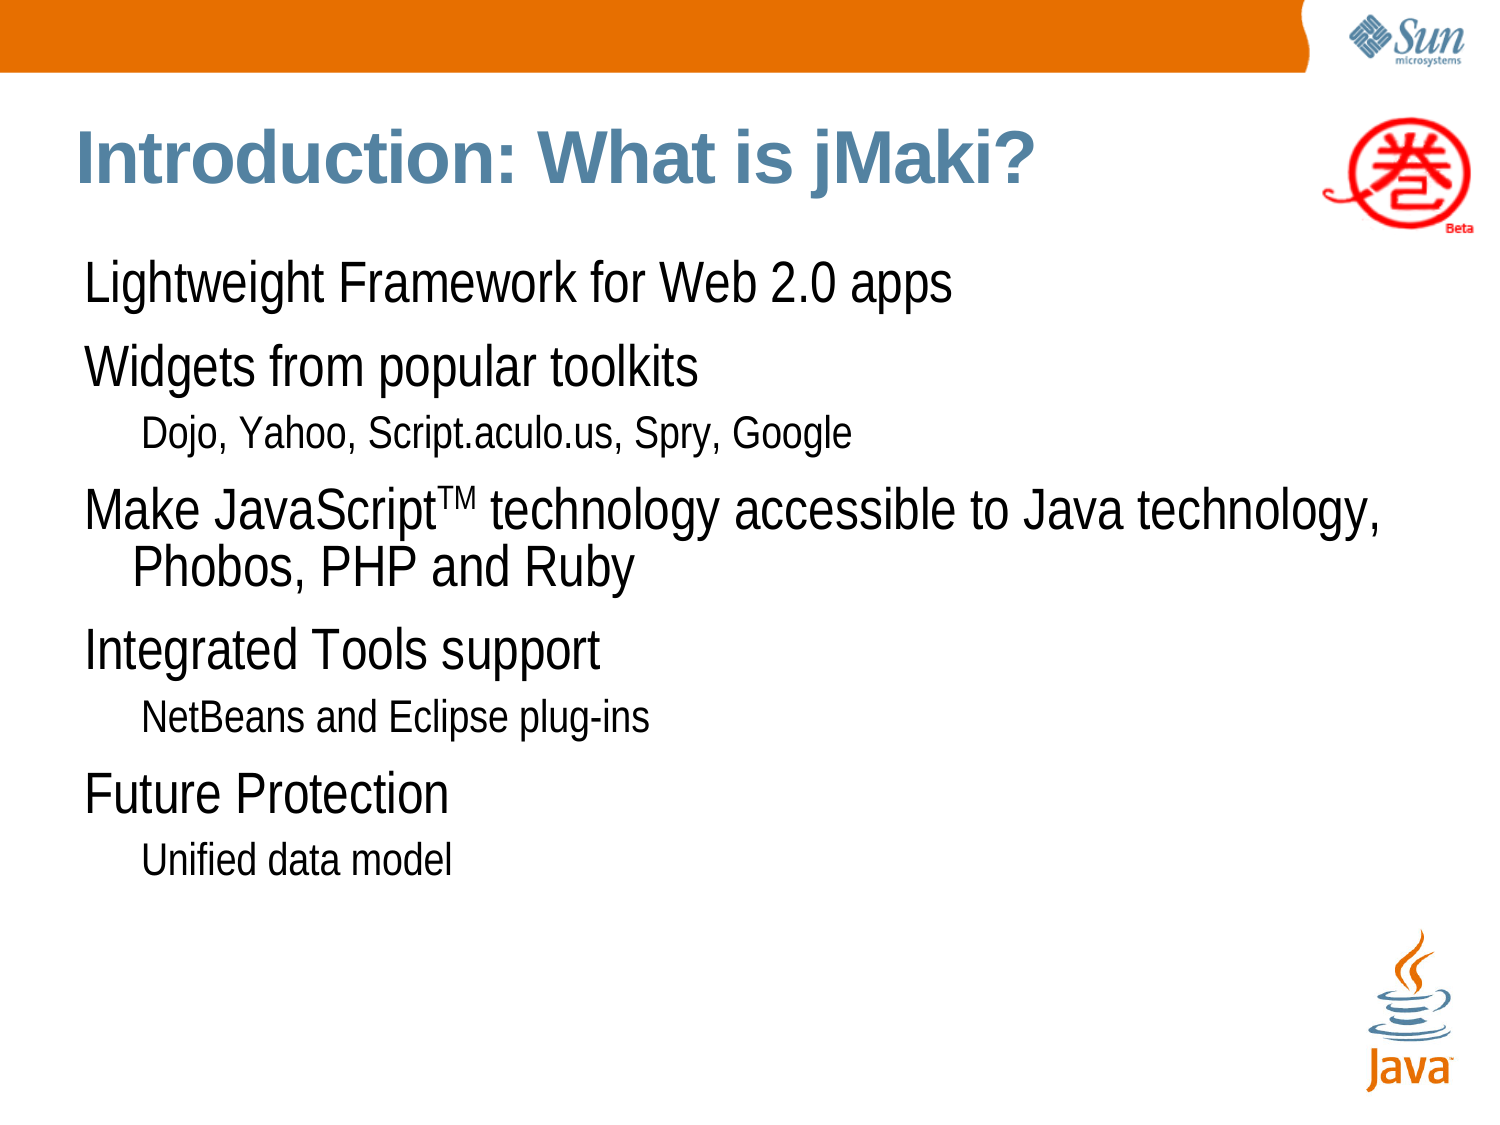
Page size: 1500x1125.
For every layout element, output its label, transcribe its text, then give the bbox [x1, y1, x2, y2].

title Introduction: What is jMaki? [75, 122, 1318, 228]
list Lightweight Framework for Web 2.0 apps Widgets from popular toolkits Dojo, Yahoo, Script.aculo.us, Spry, Google Make JavaScriptTM technology accessible to Java technology, Phobos, PHP and Ruby Integrated Tools support NetBeans and Eclipse plug-ins Future Protection Unified data model [64, 257, 1402, 893]
picture [1318, 109, 1476, 235]
picture [1354, 928, 1461, 1097]
picture [0, 0, 1500, 75]
